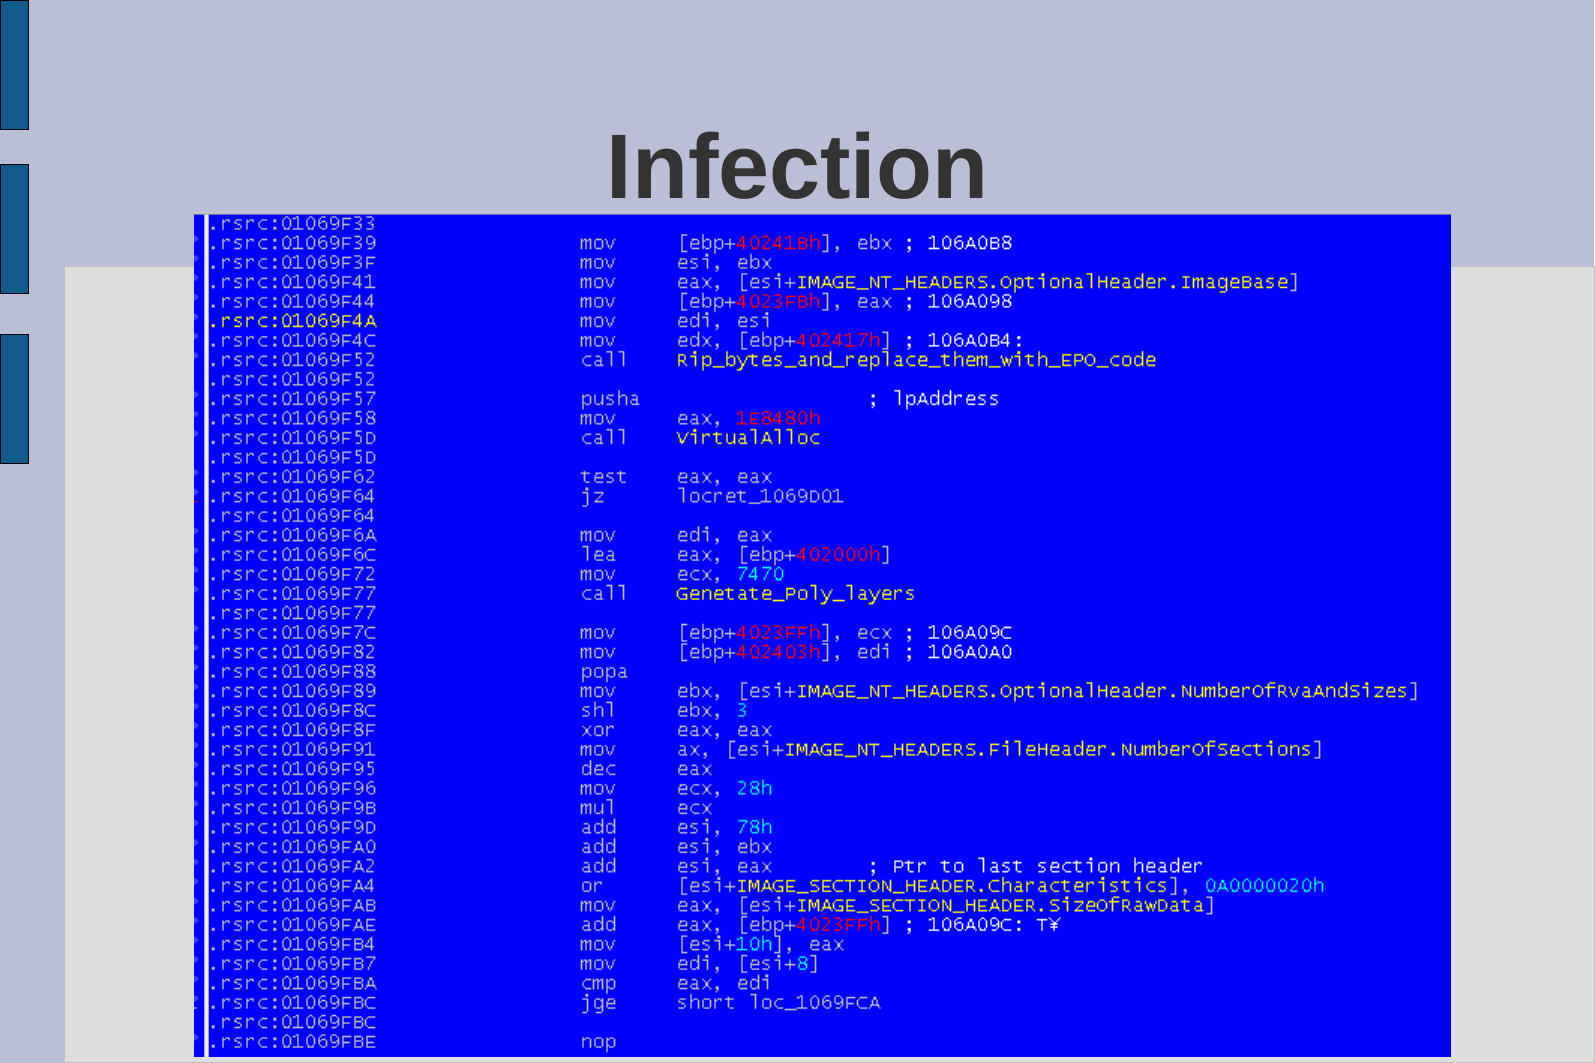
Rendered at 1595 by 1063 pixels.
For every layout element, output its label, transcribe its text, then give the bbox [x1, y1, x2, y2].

picture [194, 212, 1451, 1057]
title Infection [117, 78, 1479, 256]
